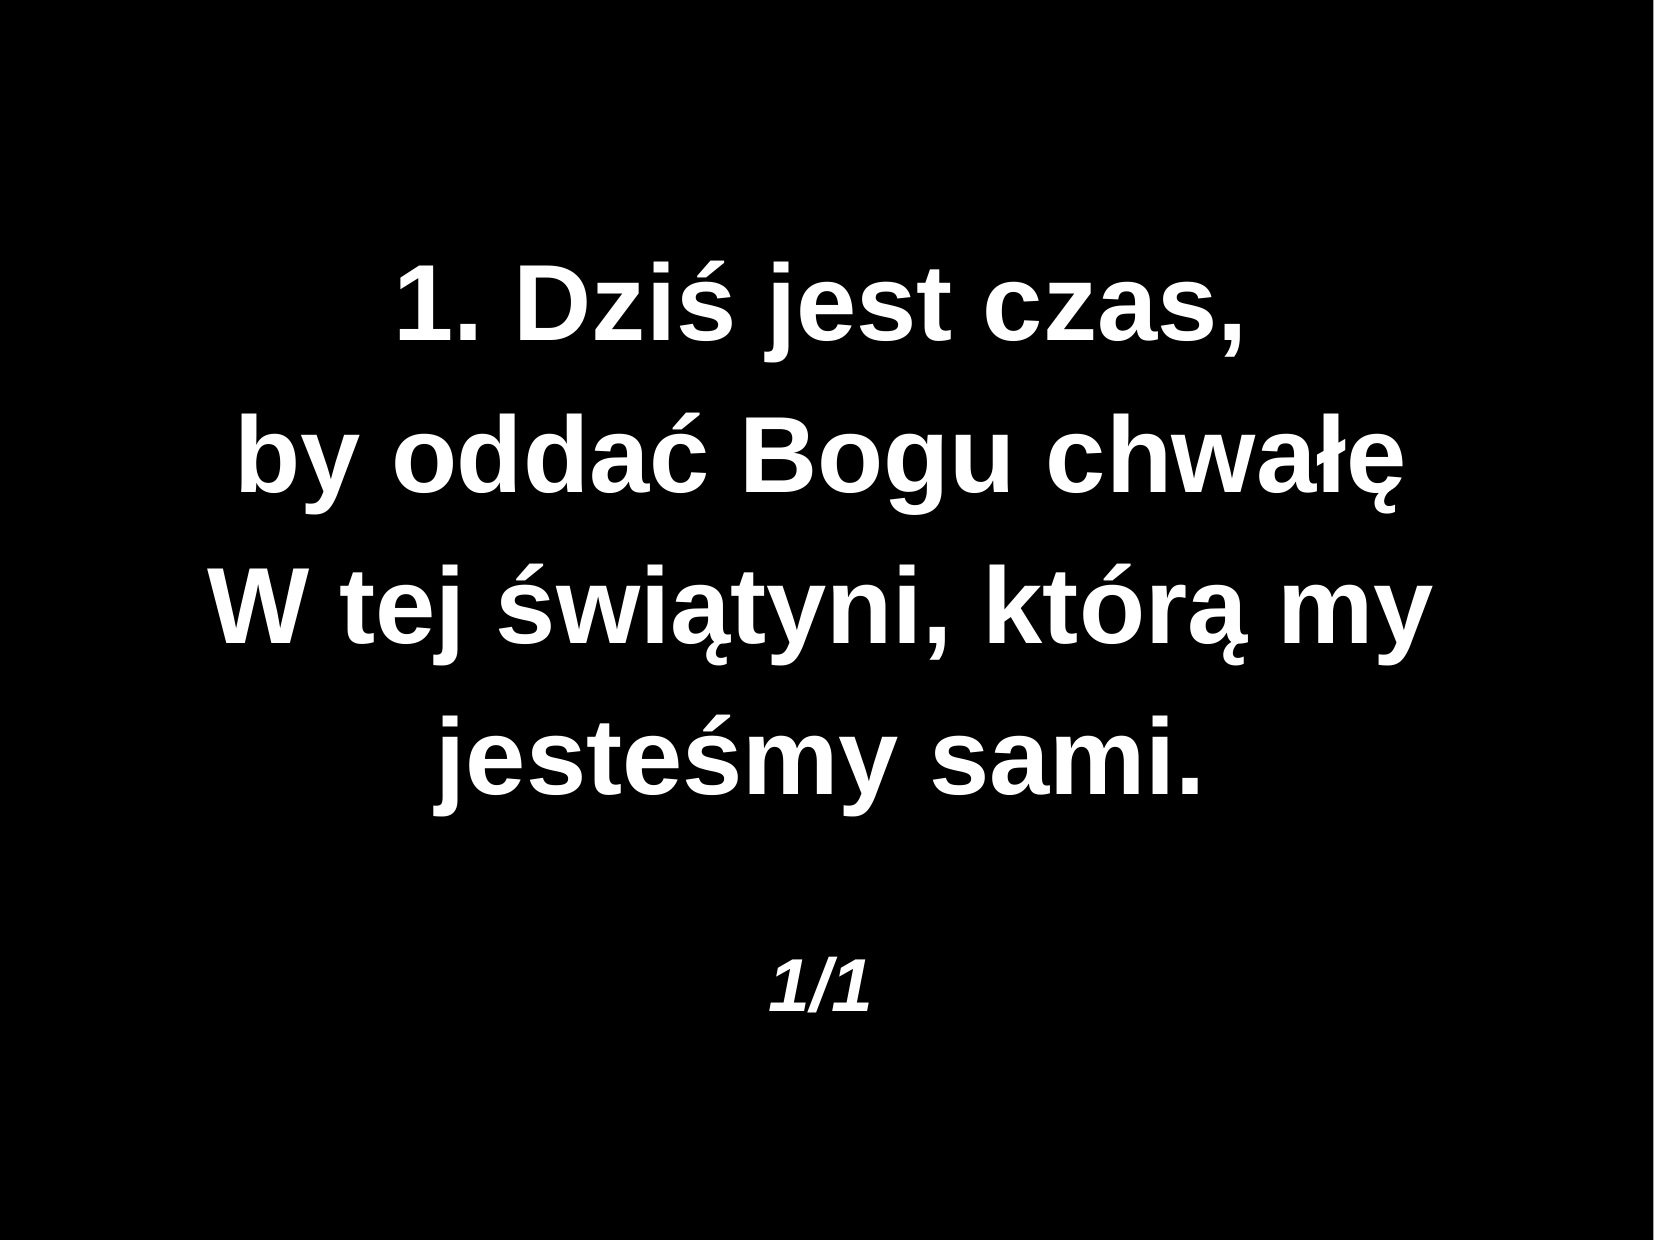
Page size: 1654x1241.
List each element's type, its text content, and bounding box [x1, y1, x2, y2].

subtitle 1. Dziś jest czas, by oddać Bogu chwałę W tej świątyni, którą my jesteśmy sami. 1/1 [0, 0, 1642, 1241]
